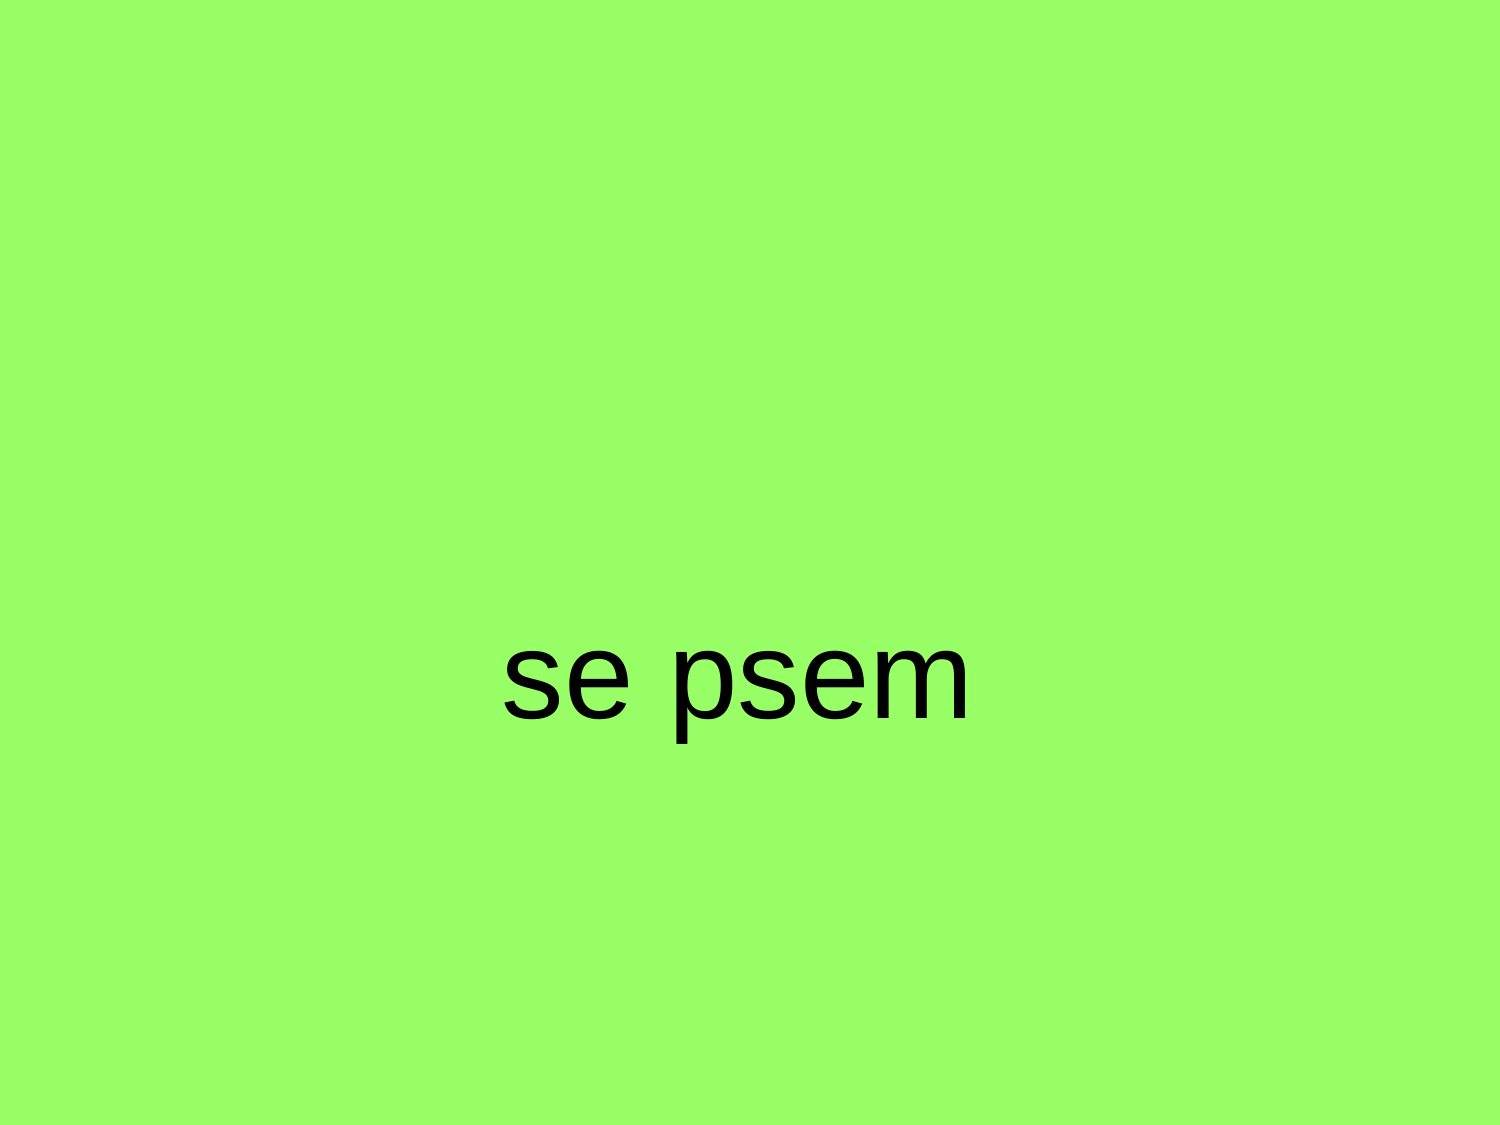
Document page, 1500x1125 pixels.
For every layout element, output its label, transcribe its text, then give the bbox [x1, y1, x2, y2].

subtitle se psem [76, 586, 1400, 921]
